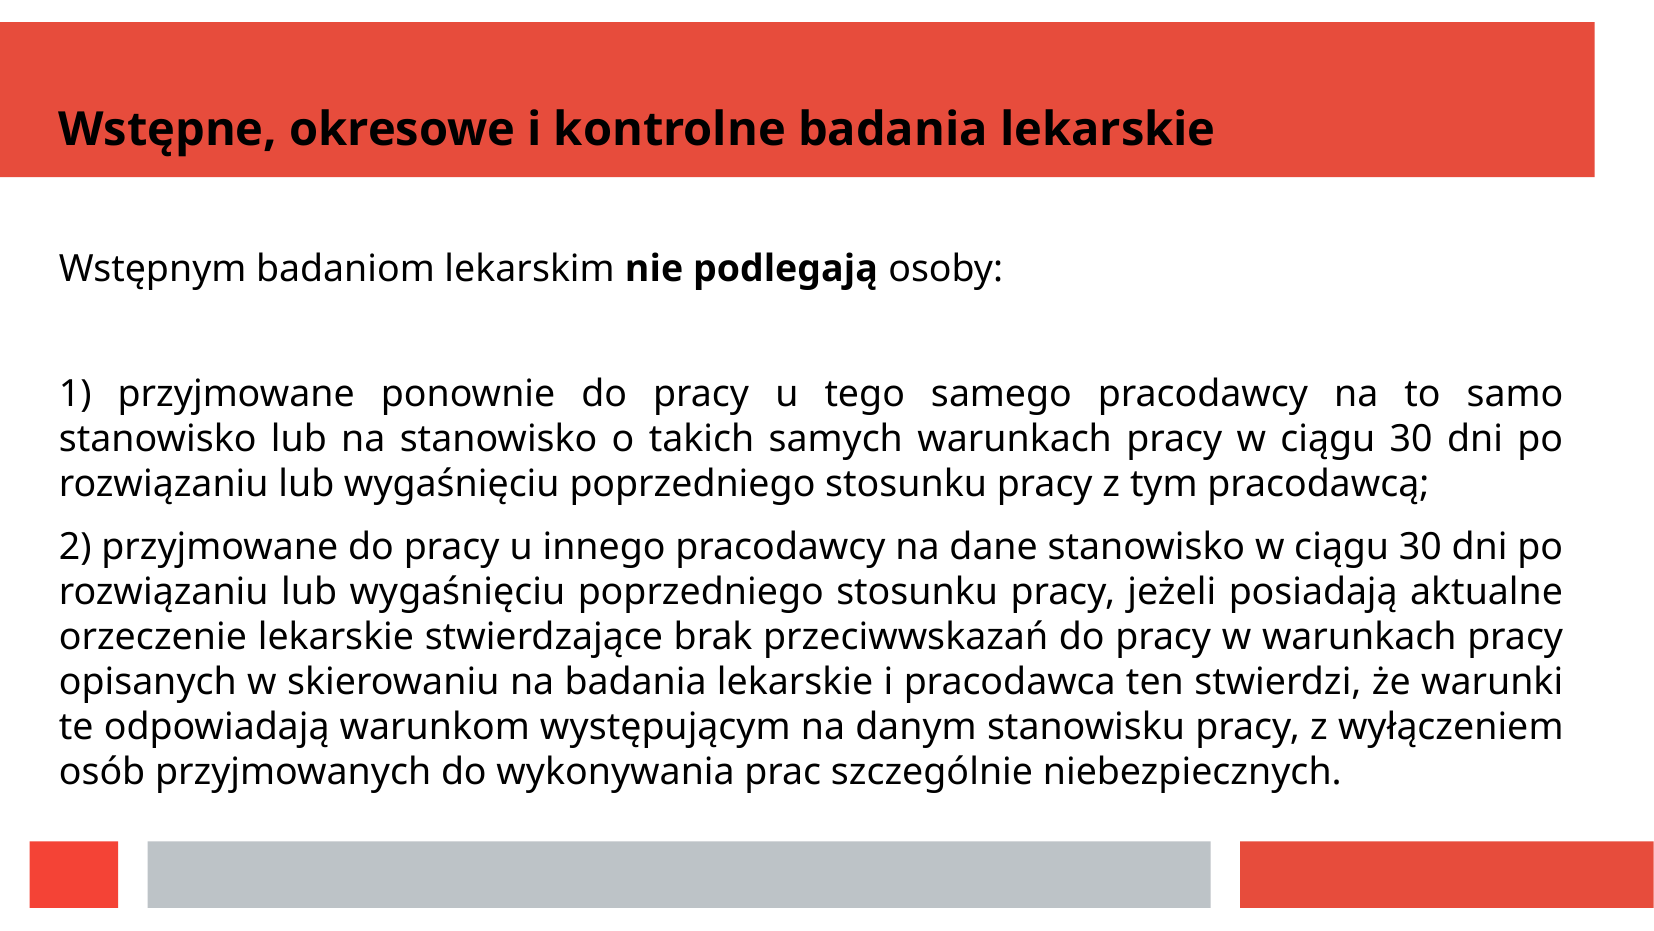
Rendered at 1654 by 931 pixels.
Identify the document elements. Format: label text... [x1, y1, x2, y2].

subtitle Wstępnym badaniom lekarskim nie podlegają osoby: 1) przyjmowane ponownie do pracy u tego samego pracodawcy na to samo stanowisko lub na stanowisko o takich samych warunkach pracy w ciągu 30 dni po rozwiązaniu lub wygaśnięciu poprzedniego stosunku pracy z tym pracodawcą; 2) przyjmowane do pracy u innego pracodawcy na dane stanowisko w ciągu 30 dni po rozwiązaniu lub wygaśnięciu poprzedniego stosunku pracy, jeżeli posiadają aktualne orzeczenie lekarskie stwierdzające brak przeciwwskazań do pracy w warunkach pracy opisanych w skierowaniu na badania lekarskie i pracodawca ten stwierdzi, że warunki te odpowiadają warunkom występującym na danym stanowisku pracy, z wyłączeniem osób przyjmowanych do wykonywania prac szczególnie niebezpiecznych. [59, 243, 1565, 820]
title Wstępne, okresowe i kontrolne badania lekarskie [59, 44, 1595, 156]
